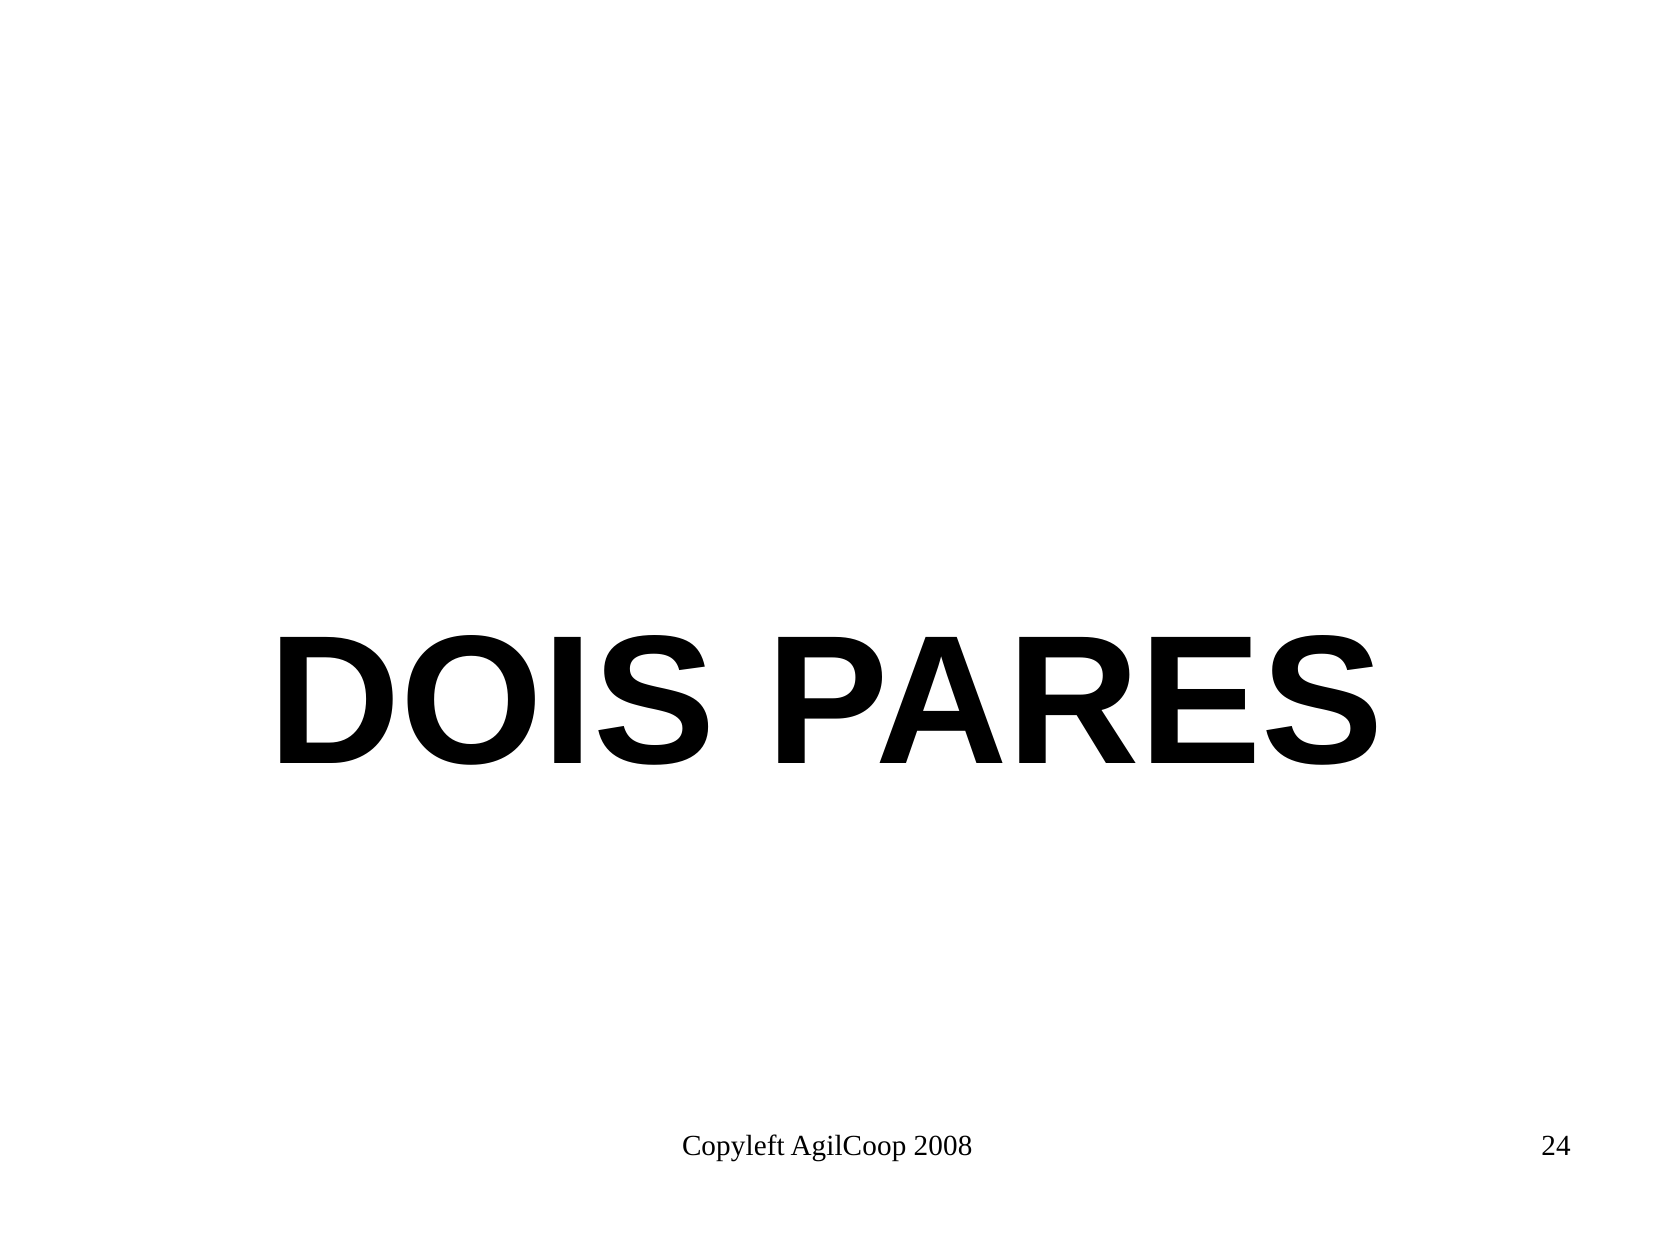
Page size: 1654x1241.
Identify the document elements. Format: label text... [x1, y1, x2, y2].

subtitle DOIS PARES [82, 297, 1571, 1102]
